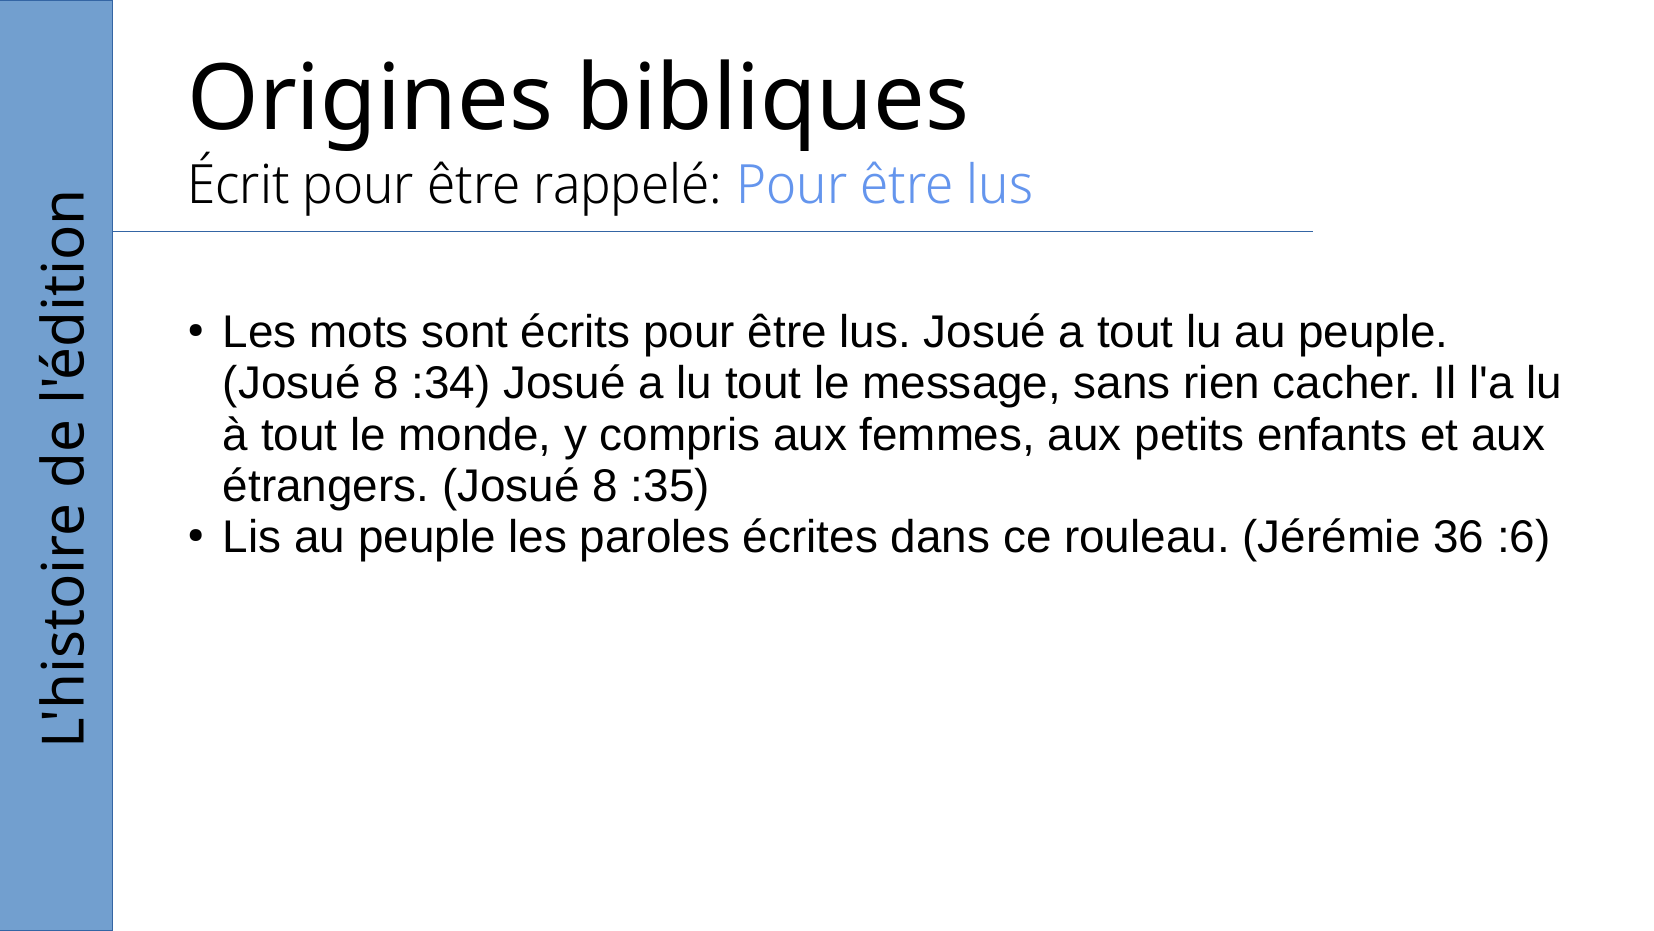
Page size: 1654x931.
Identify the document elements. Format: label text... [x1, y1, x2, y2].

text_box L'histoire de l'édition [13, 37, 105, 901]
title Origines bibliques [187, 33, 1571, 125]
title Écrit pour être rappelé: Pour être lus [187, 125, 1571, 239]
subtitle Les mots sont écrits pour être lus. Josué a tout lu au peuple. (Josué 8 :34) Josué a lu tout le message, sans rien cacher. Il l'a lu à tout le monde, y compris aux femmes, aux petits enfants et aux étrangers. (Josué 8 :35) Lis au peuple les paroles écrites dans ce rouleau. (Jérémie 36 :6) [187, 306, 1571, 846]
text_box [0, 0, 113, 931]
